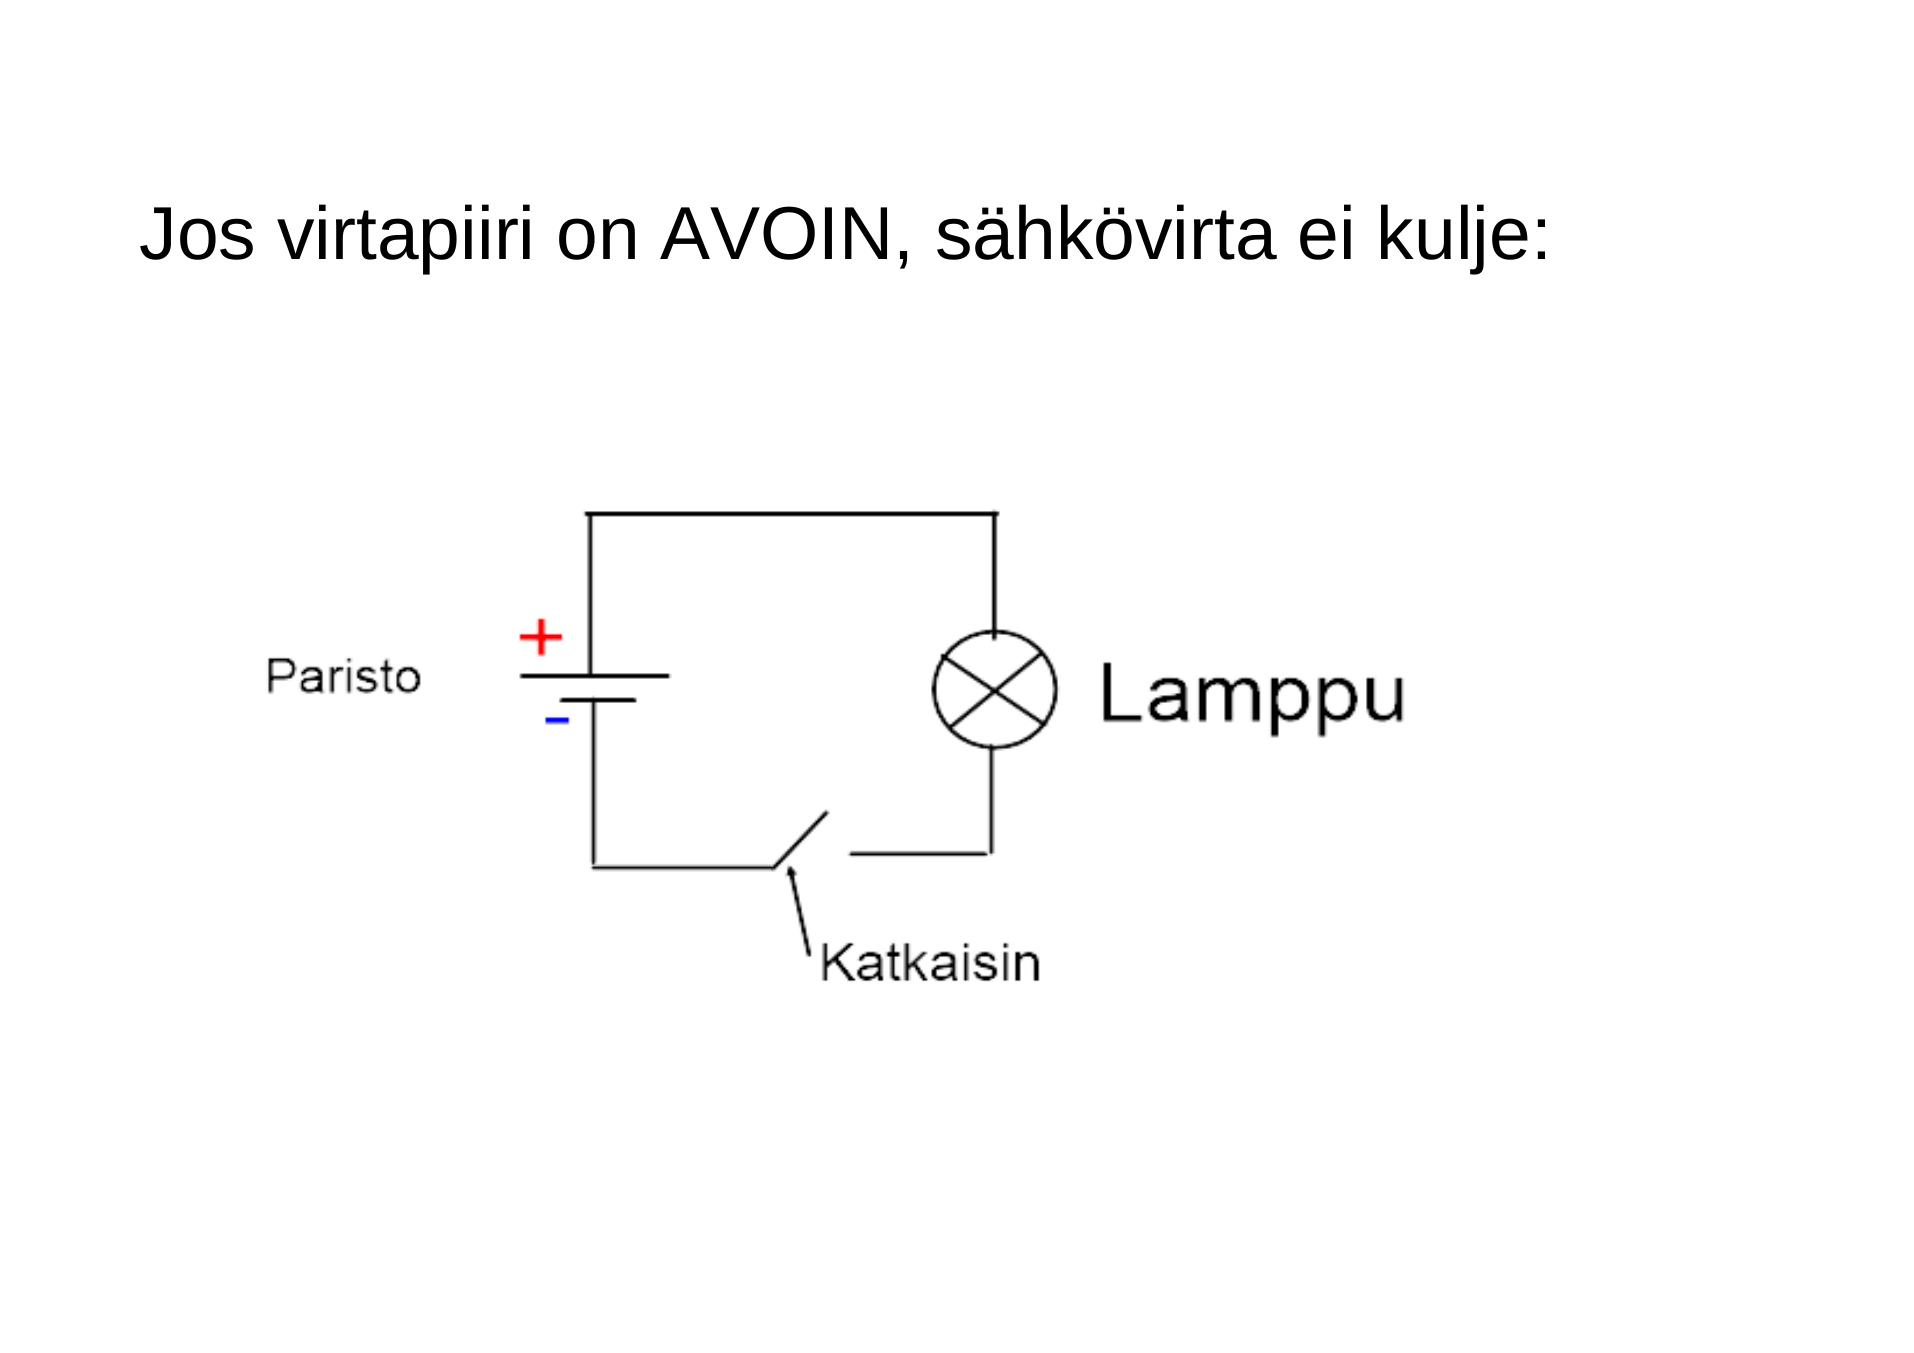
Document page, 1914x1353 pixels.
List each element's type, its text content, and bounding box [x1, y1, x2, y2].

picture [238, 450, 1436, 1050]
text_box Jos virtapiiri on AVOIN, sähkövirta ei kulje: [124, 180, 1722, 472]
